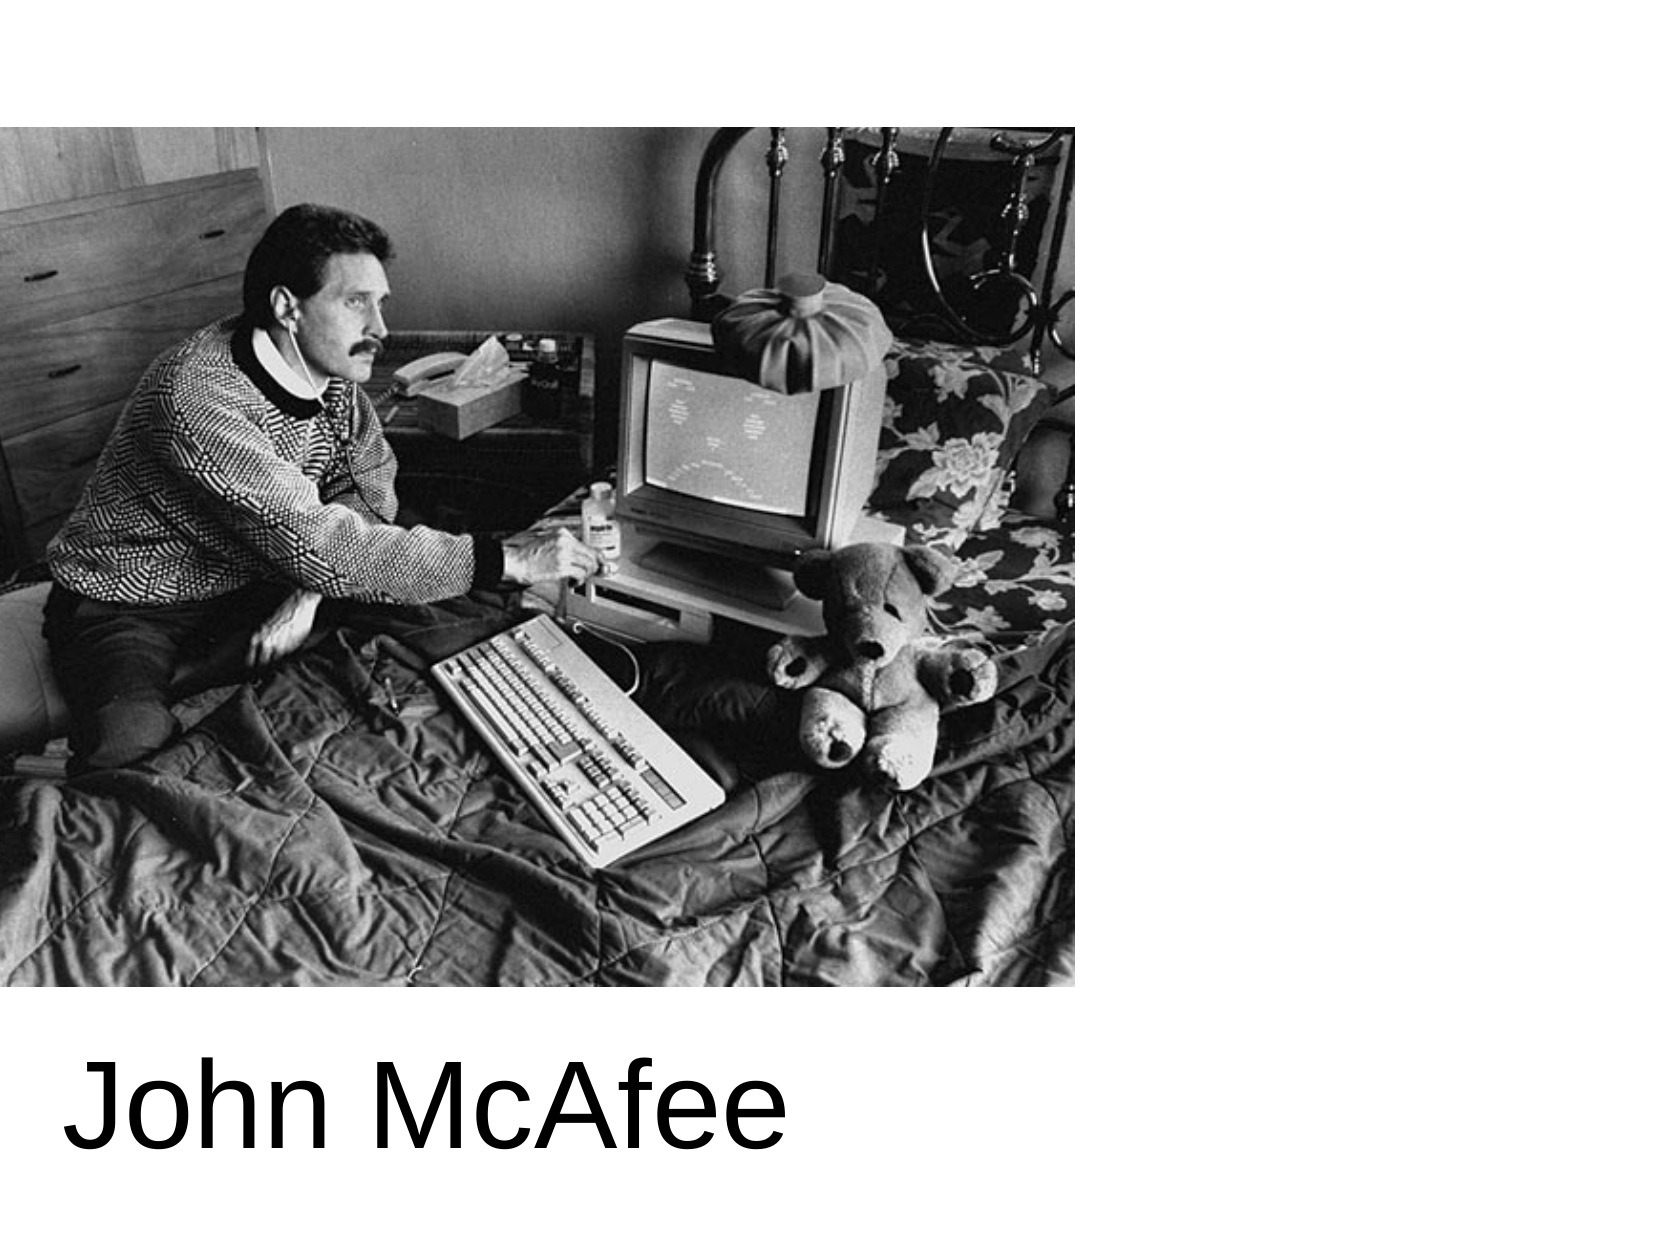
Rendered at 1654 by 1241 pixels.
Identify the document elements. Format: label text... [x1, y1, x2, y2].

picture [0, 127, 1075, 987]
text_box John McAfee [47, 1027, 839, 1205]
